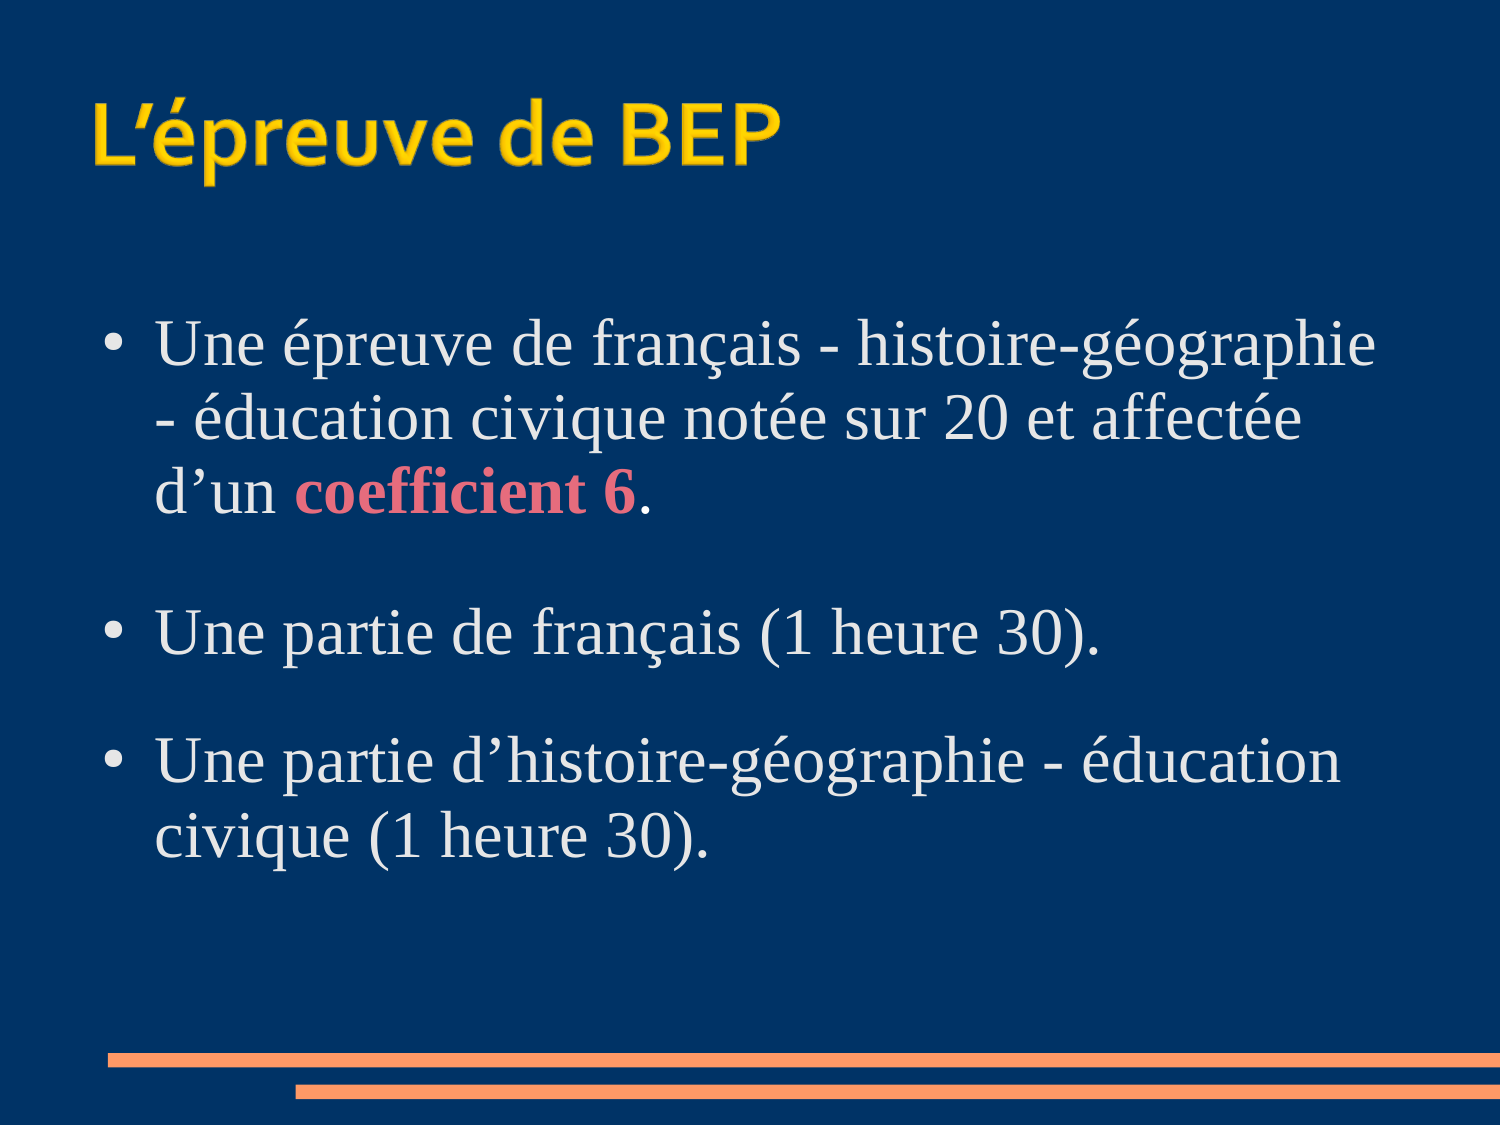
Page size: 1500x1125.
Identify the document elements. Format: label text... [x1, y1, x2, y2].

text_box [73, 24, 1427, 233]
list Une épreuve de français - histoire-géographie - éducation civique notée sur 20 et affectée d’un coefficient 6. Une partie de français (1 heure 30). Une partie d’histoire-géographie - éducation civique (1 heure 30). [75, 291, 1426, 1051]
